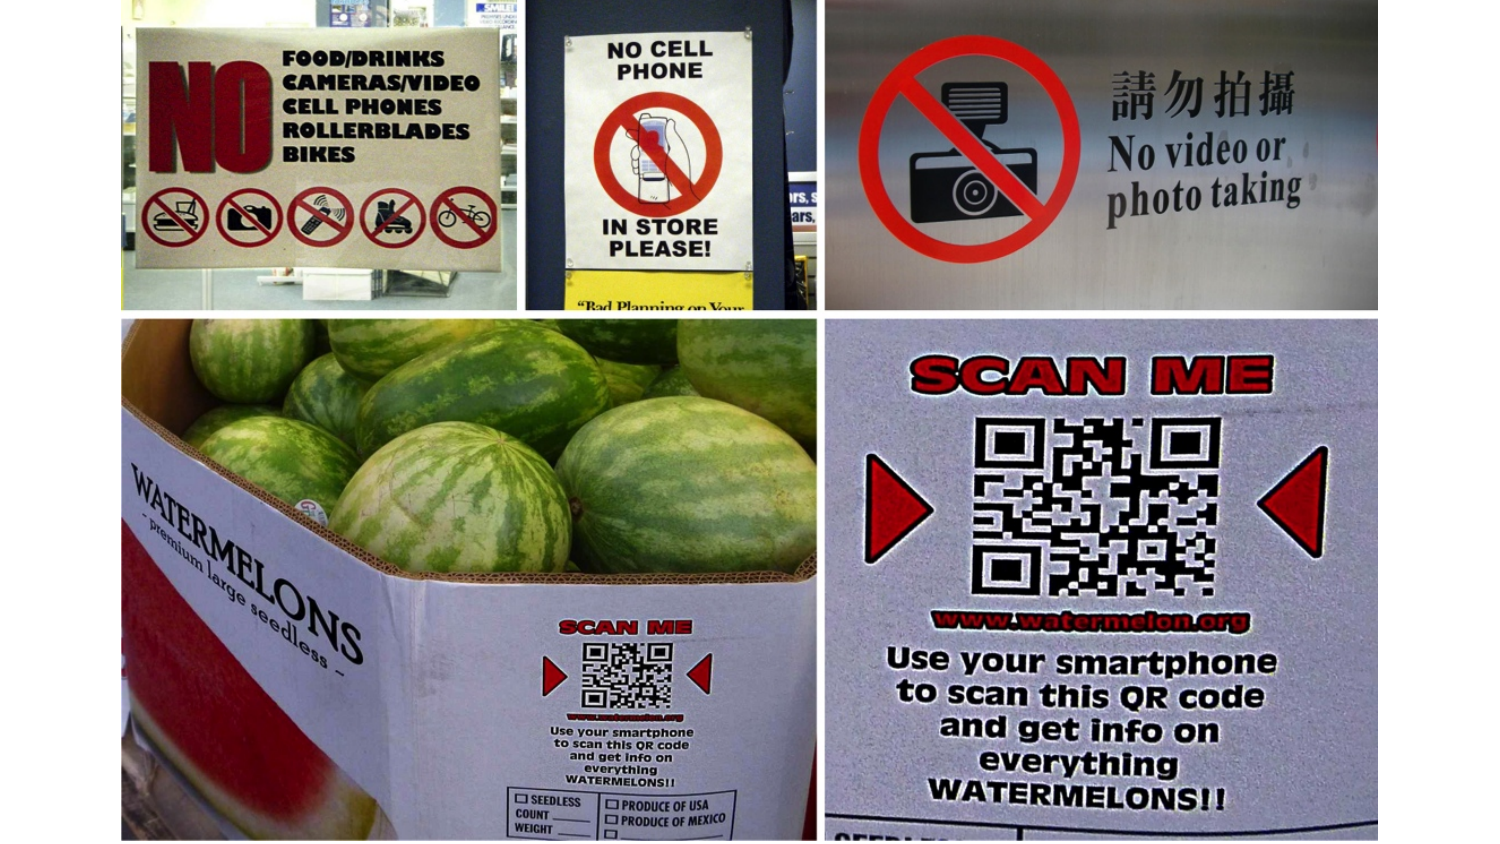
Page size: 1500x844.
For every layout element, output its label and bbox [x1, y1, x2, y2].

picture [121, 0, 1378, 841]
